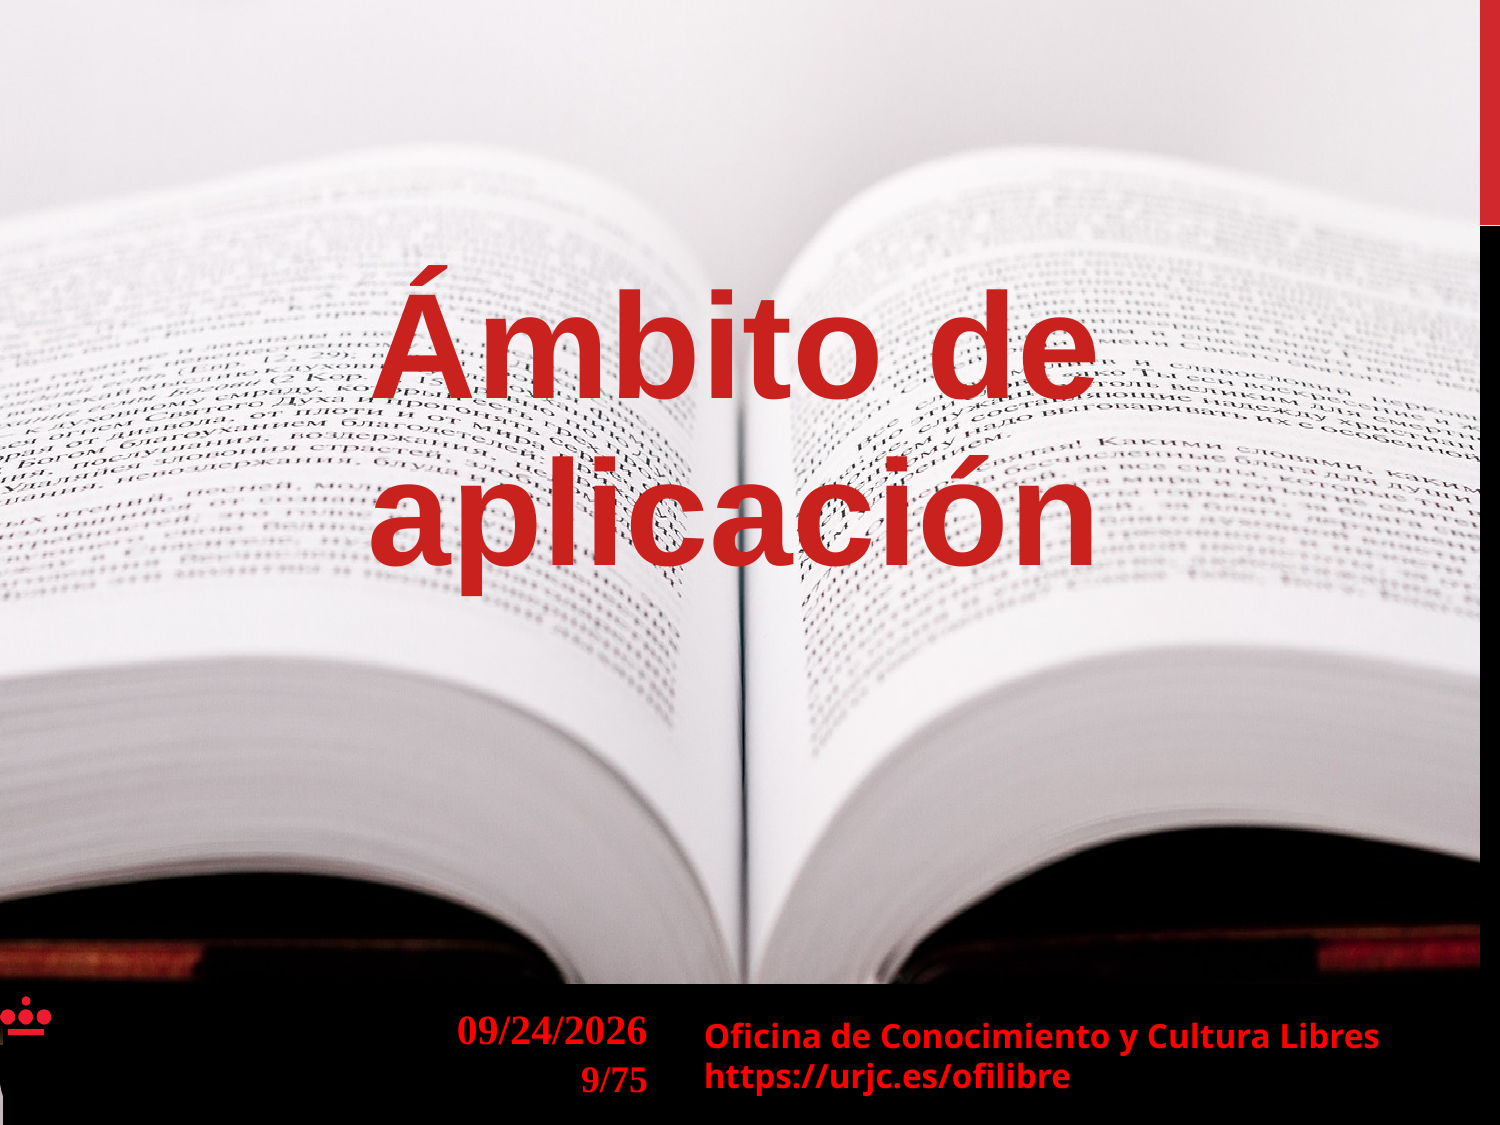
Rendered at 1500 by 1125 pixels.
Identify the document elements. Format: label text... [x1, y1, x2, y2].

picture [0, 0, 1500, 1014]
title [75, 285, 1425, 661]
text_box Ámbito de aplicación [120, 254, 1351, 605]
